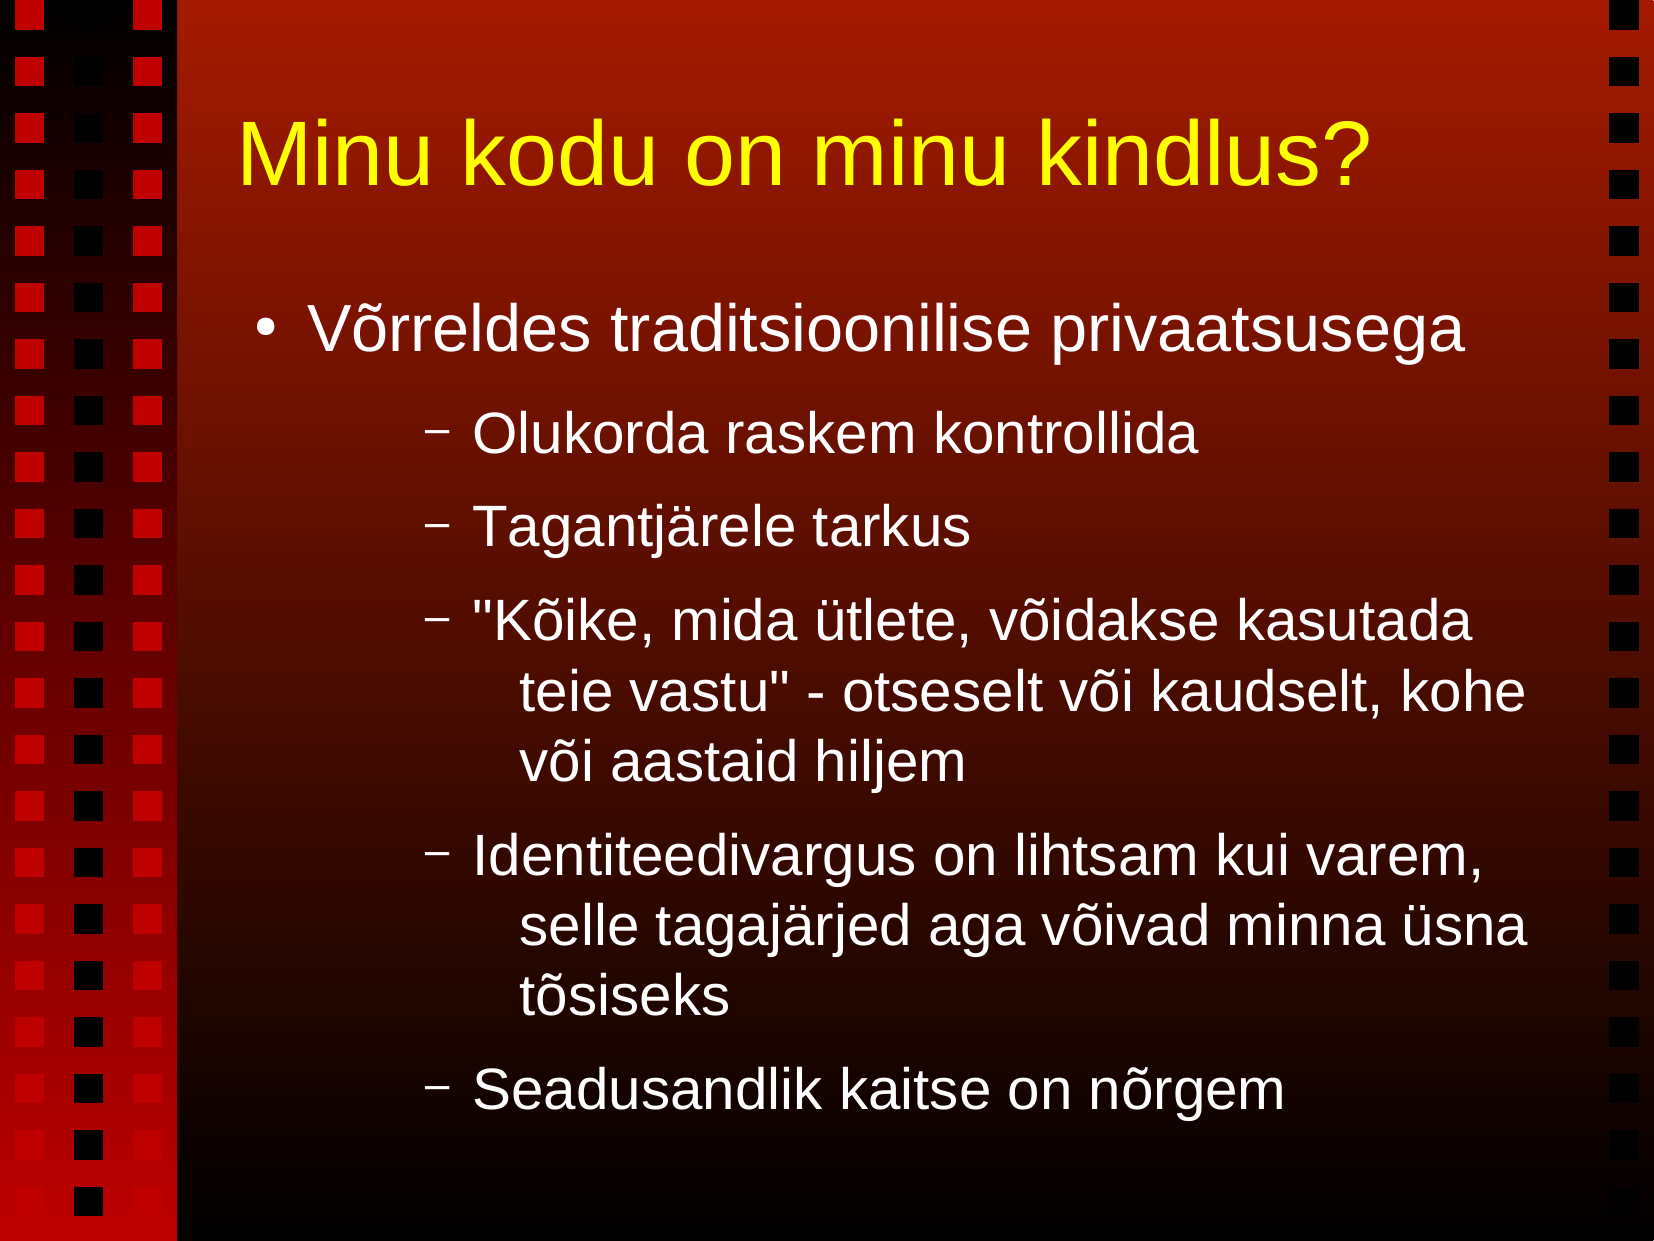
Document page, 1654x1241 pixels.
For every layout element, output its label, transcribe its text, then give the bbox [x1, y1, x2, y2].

title Minu kodu on minu kindlus? [236, 49, 1571, 257]
list Võrreldes traditsioonilise privaatsusega Olukorda raskem kontrollida Tagantjärele tarkus "Kõike, mida ütlete, võidakse kasutada teie vastu" - otseselt või kaudselt, kohe või aastaid hiljem Identiteedivargus on lihtsam kui varem, selle tagajärjed aga võivad minna üsna tõsiseks Seadusandlik kaitse on nõrgem [236, 290, 1571, 1121]
